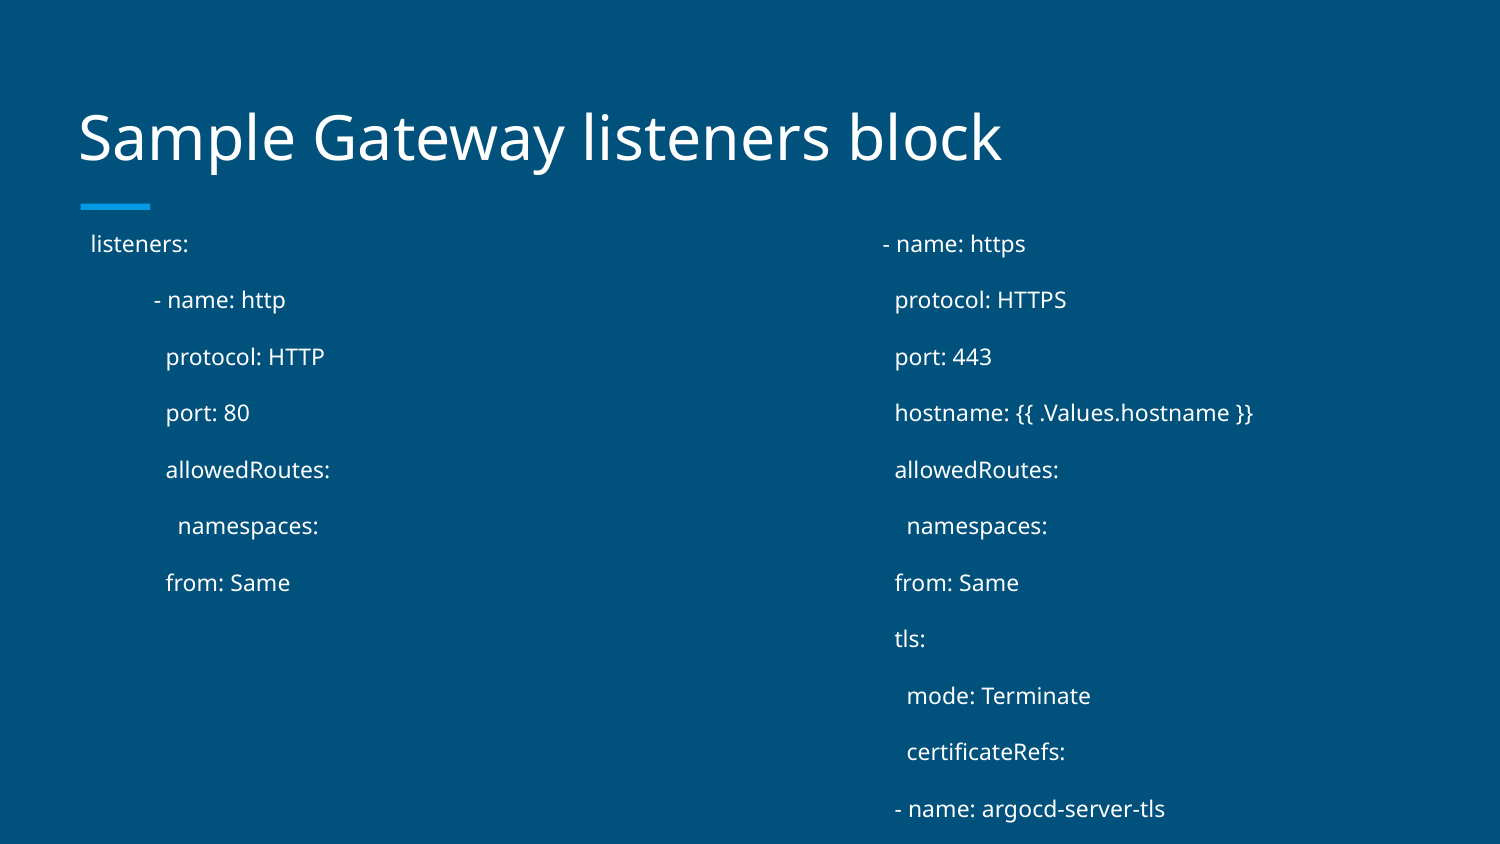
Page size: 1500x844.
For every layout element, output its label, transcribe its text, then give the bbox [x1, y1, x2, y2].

list - name: https protocol: HTTPS port: 443 hostname: {{ .Values.hostname }} allowedRoutes: namespaces: from: Same tls: mode: Terminate certificateRefs: - name: argocd-server-tls [792, 210, 1449, 750]
title Sample Gateway listeners block [63, 75, 1437, 188]
list listeners: - name: http protocol: HTTP port: 80 allowedRoutes: namespaces: from: Same [63, 210, 720, 750]
